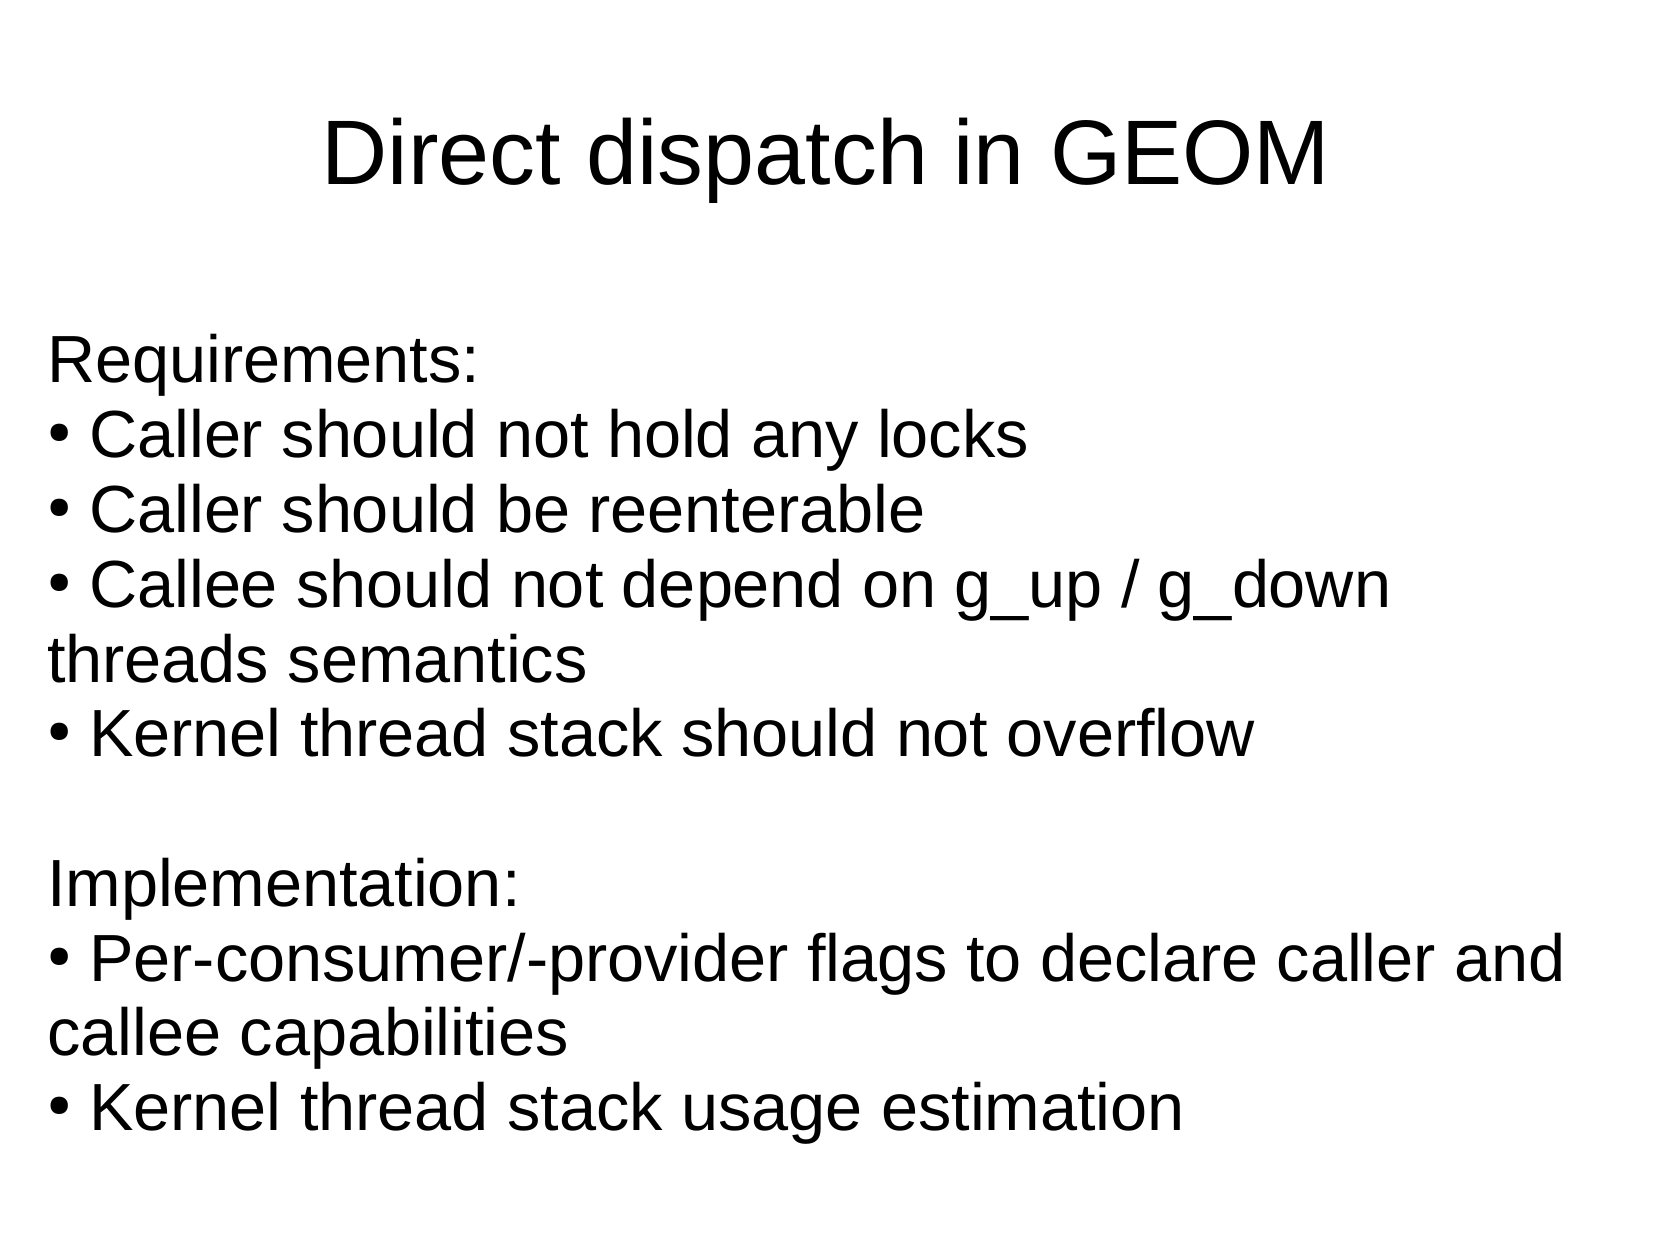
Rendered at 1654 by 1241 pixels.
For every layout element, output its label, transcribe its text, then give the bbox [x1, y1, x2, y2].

title Direct dispatch in GEOM [82, 49, 1571, 257]
subtitle Requirements: Caller should not hold any locks Caller should be reenterable Callee should not depend on g_up / g_down threads semantics Kernel thread stack should not overflow Implementation: Per-consumer/-provider flags to declare caller and callee capabilities Kernel thread stack usage estimation [47, 250, 1607, 1217]
